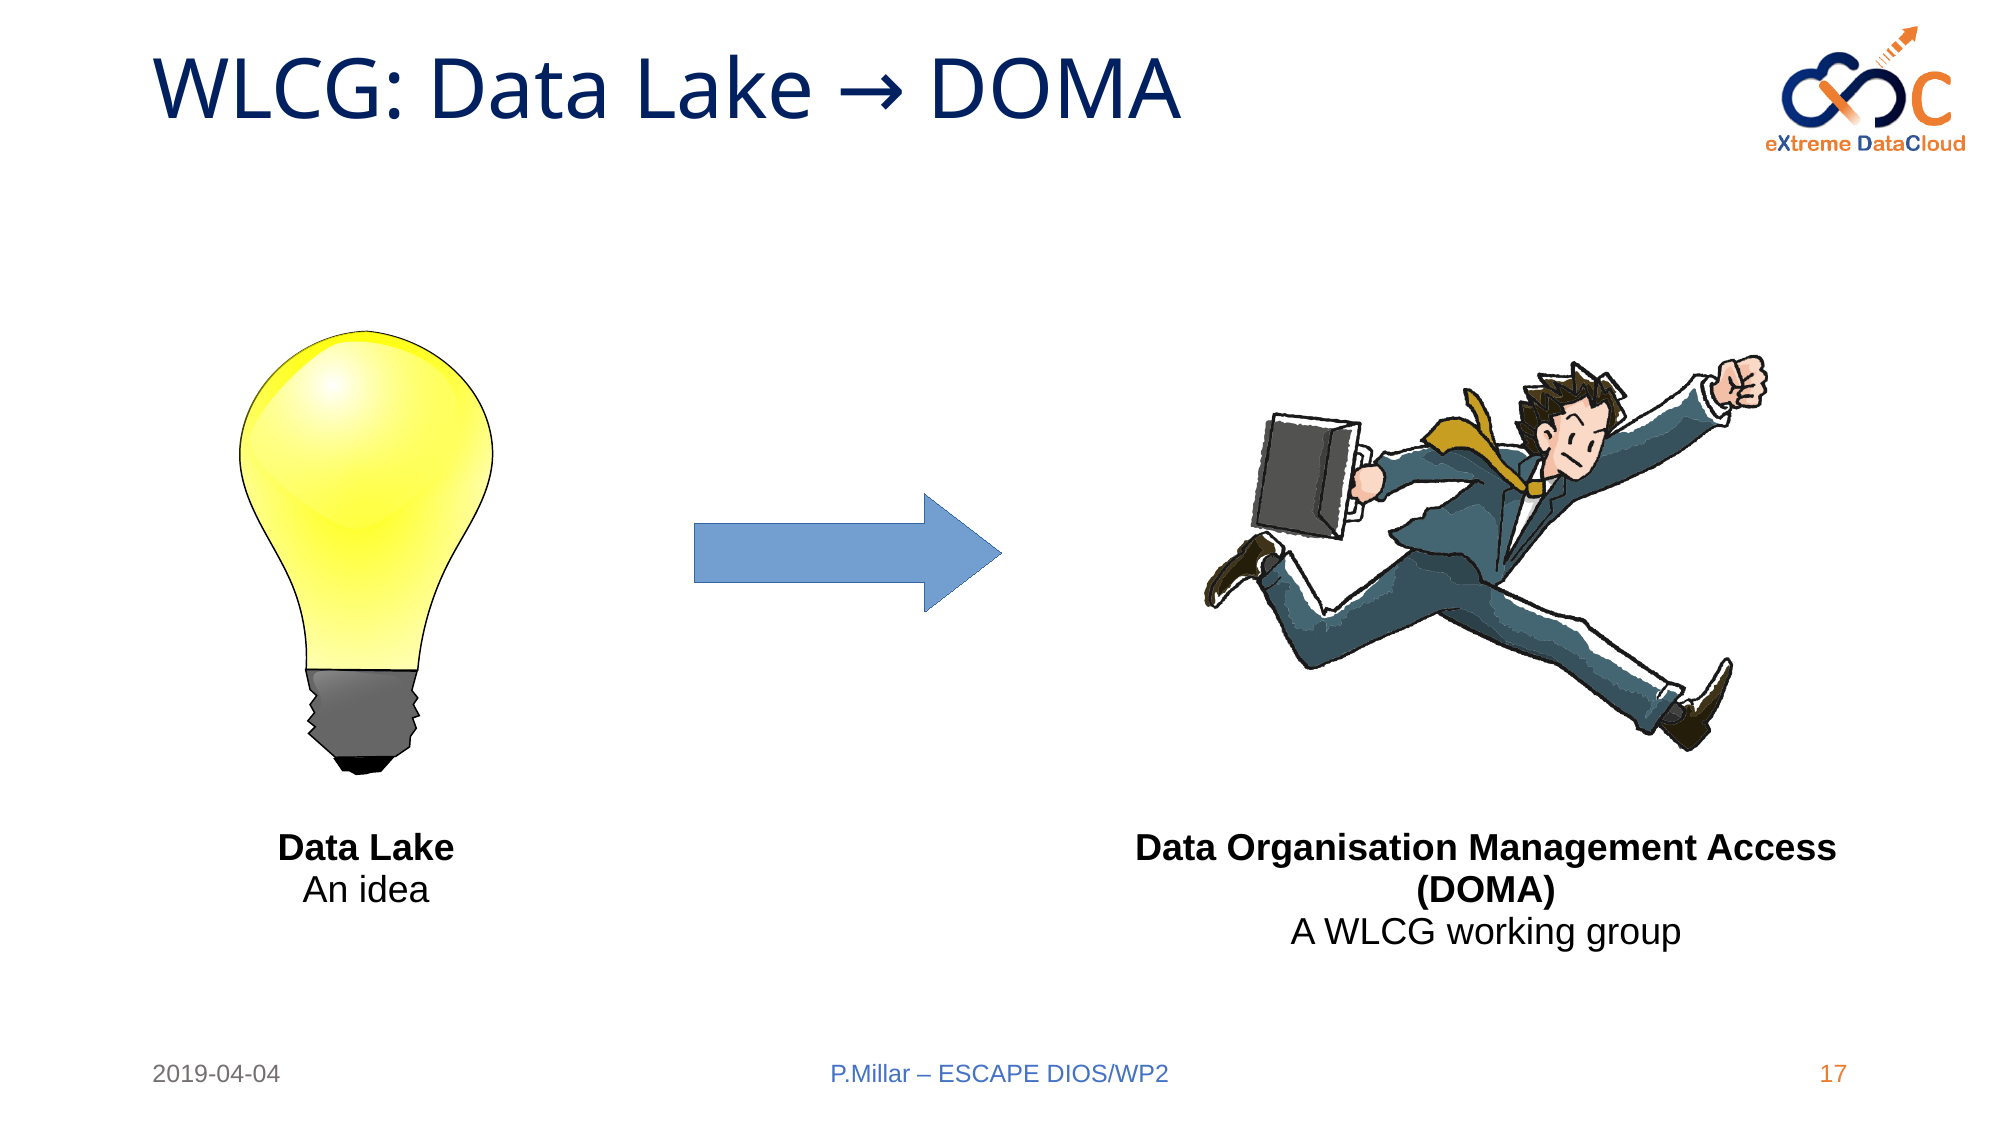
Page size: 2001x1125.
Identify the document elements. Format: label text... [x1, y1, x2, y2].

text_box Data Lake An idea [141, 819, 591, 919]
footer P.Millar – ESCAPE DIOS/WP2 [662, 1042, 1338, 1103]
text_box [694, 493, 1002, 612]
picture [1202, 352, 1770, 754]
text_box Data Organisation Management Access (DOMA) A WLCG working group [1114, 819, 1859, 975]
slide_number 2019-04-04 [137, 1042, 588, 1103]
picture [238, 330, 494, 776]
title WLCG: Data Lake → DOMA [137, 18, 1777, 152]
picture [1740, 18, 1985, 170]
slide_number <number> [1412, 1042, 1863, 1103]
